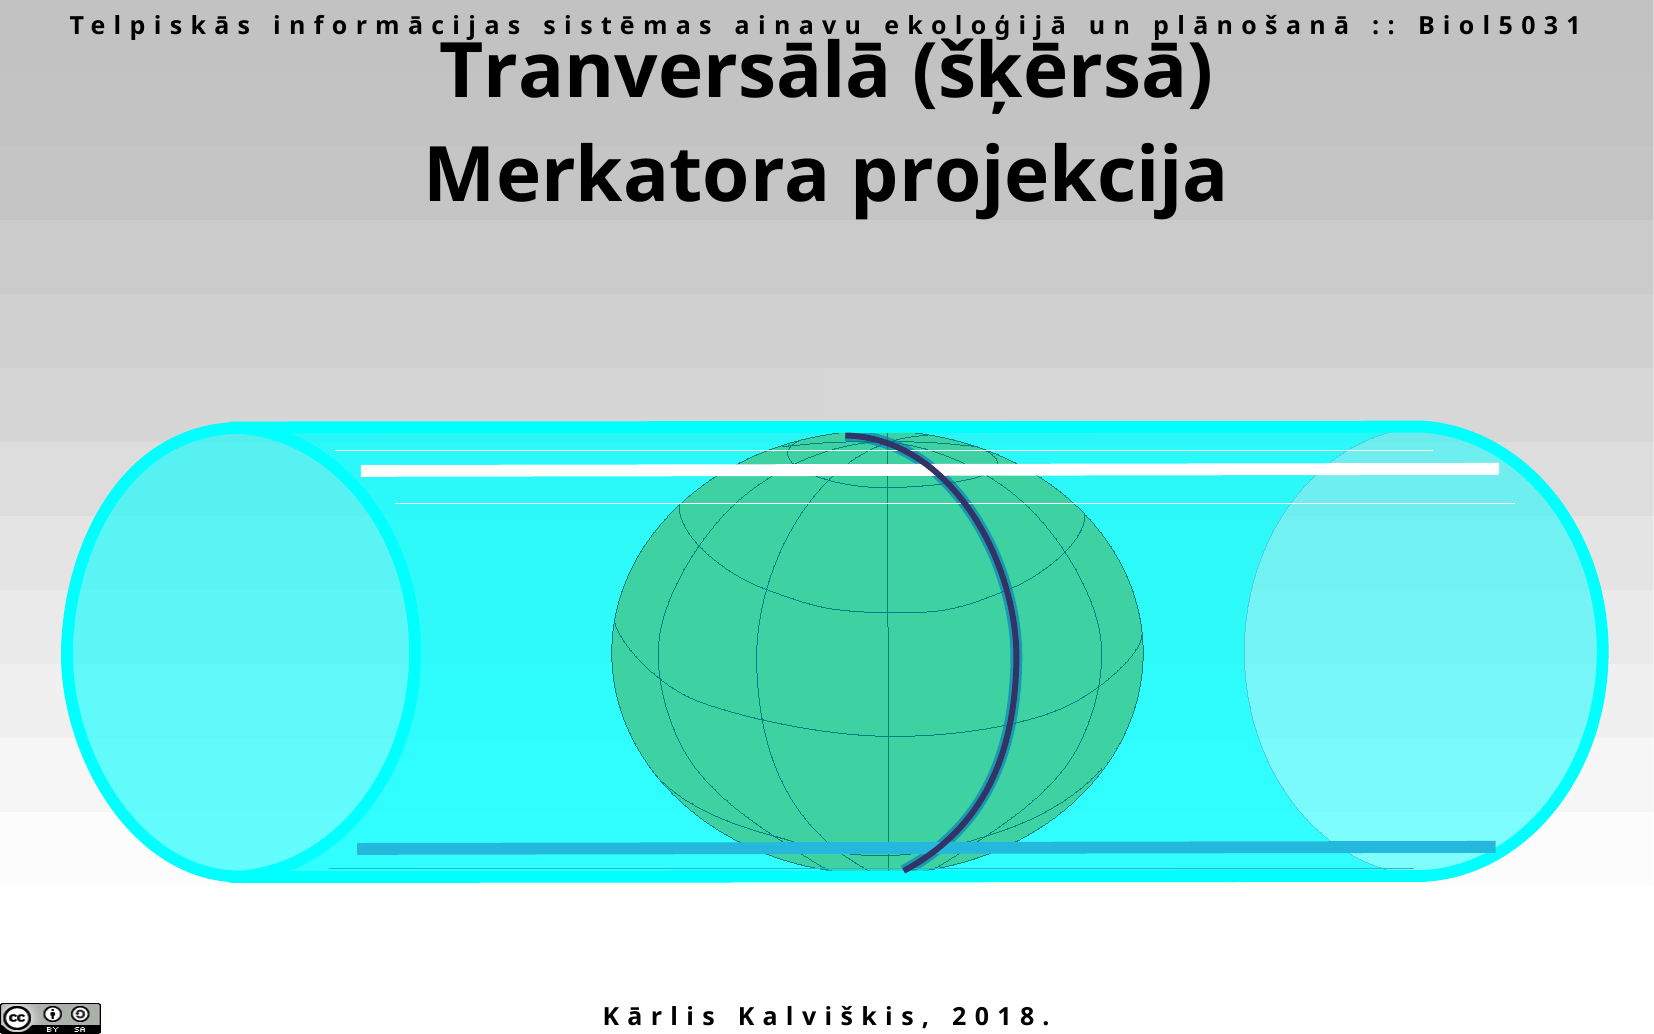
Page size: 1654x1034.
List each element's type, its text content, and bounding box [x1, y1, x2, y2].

text_box [67, 426, 1603, 878]
picture [0, 240, 1654, 1034]
title Tranversālā (šķērsā) Merkatora projekcija [0, 1, 1654, 240]
